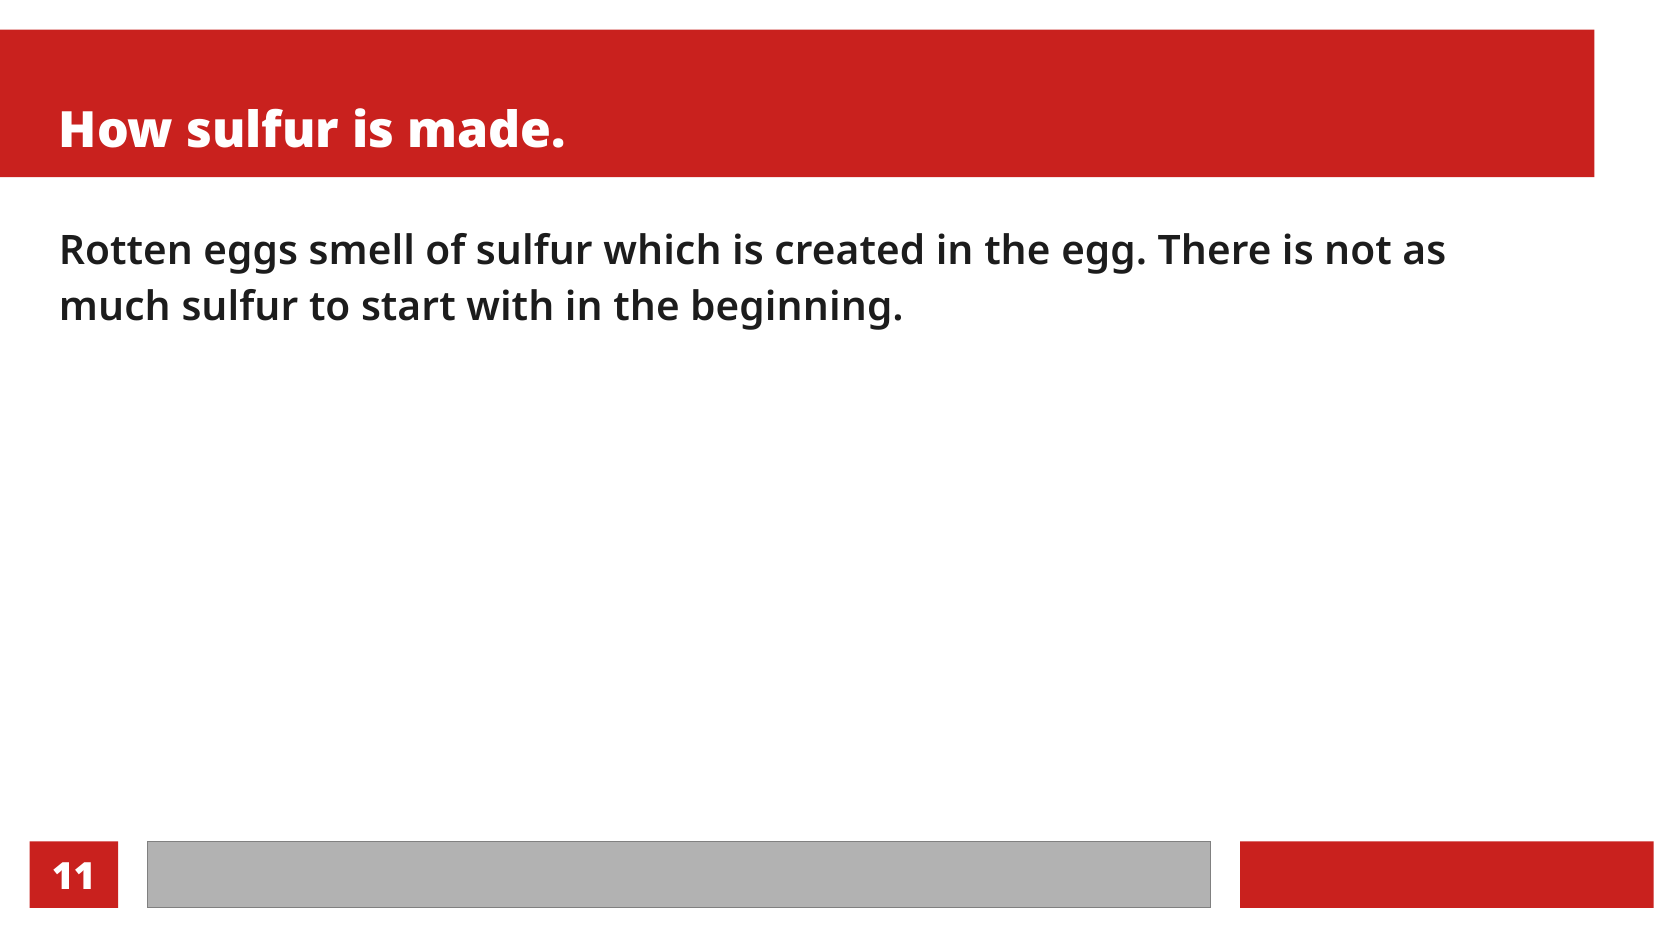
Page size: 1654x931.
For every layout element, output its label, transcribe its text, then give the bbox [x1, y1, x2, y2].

title How sulfur is made. [59, 44, 1595, 163]
list Rotten eggs smell of sulfur which is created in the egg. There is not as much sulfur to start with in the beginning. [59, 221, 1565, 798]
